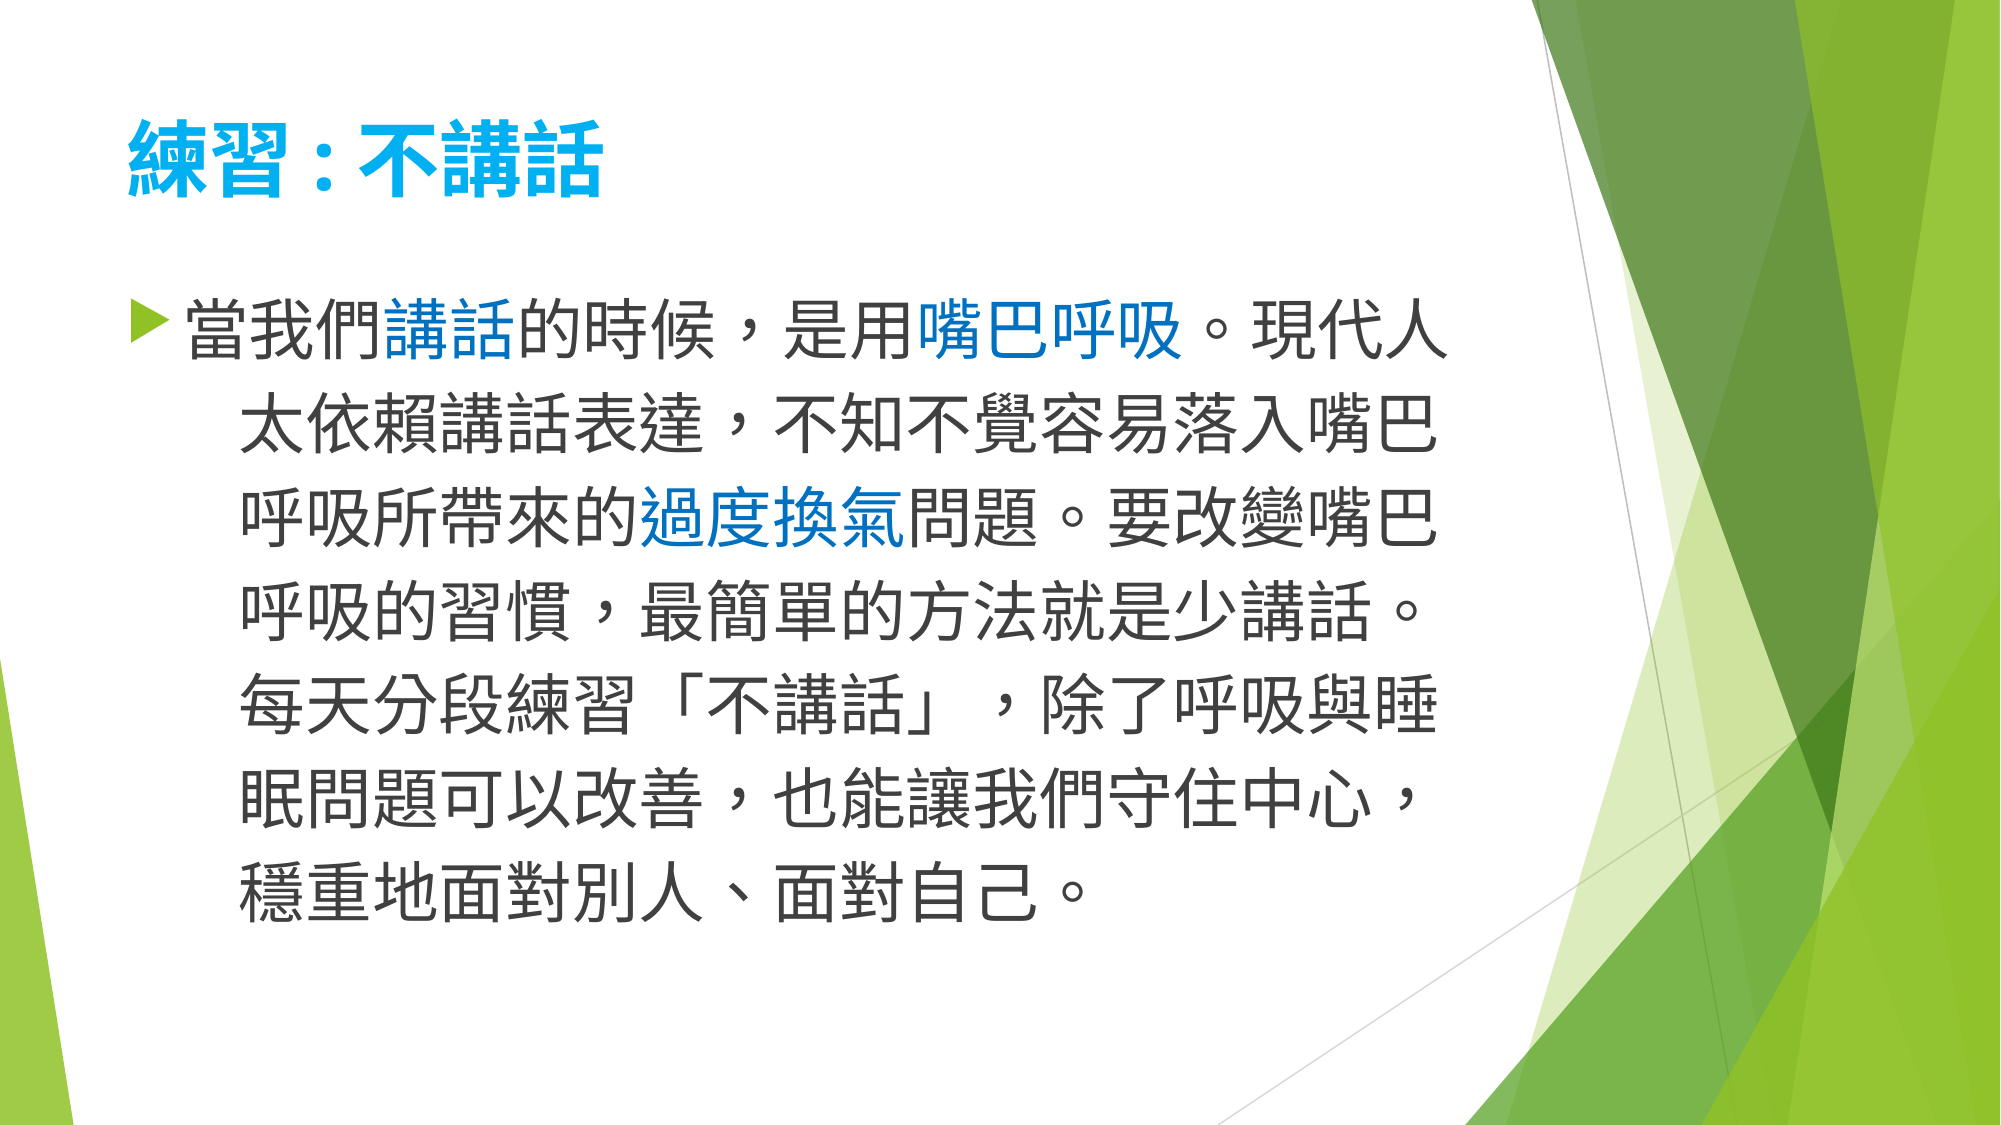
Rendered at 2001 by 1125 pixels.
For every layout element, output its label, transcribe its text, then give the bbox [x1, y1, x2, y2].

title 練習:不講話 [111, 99, 1522, 266]
list 當我們講話的時候，是用嘴巴呼吸。現代人太依賴講話表達，不知不覺容易落入嘴巴呼吸所帶來的過度換氣問題。要改變嘴巴呼吸的習慣，最簡單的方法就是少講話。每天分段練習「不講話」，除了呼吸與睡眠問題可以改善，也能讓我們守住中心，穩重地面對別人、面對自己。 [111, 266, 1522, 992]
